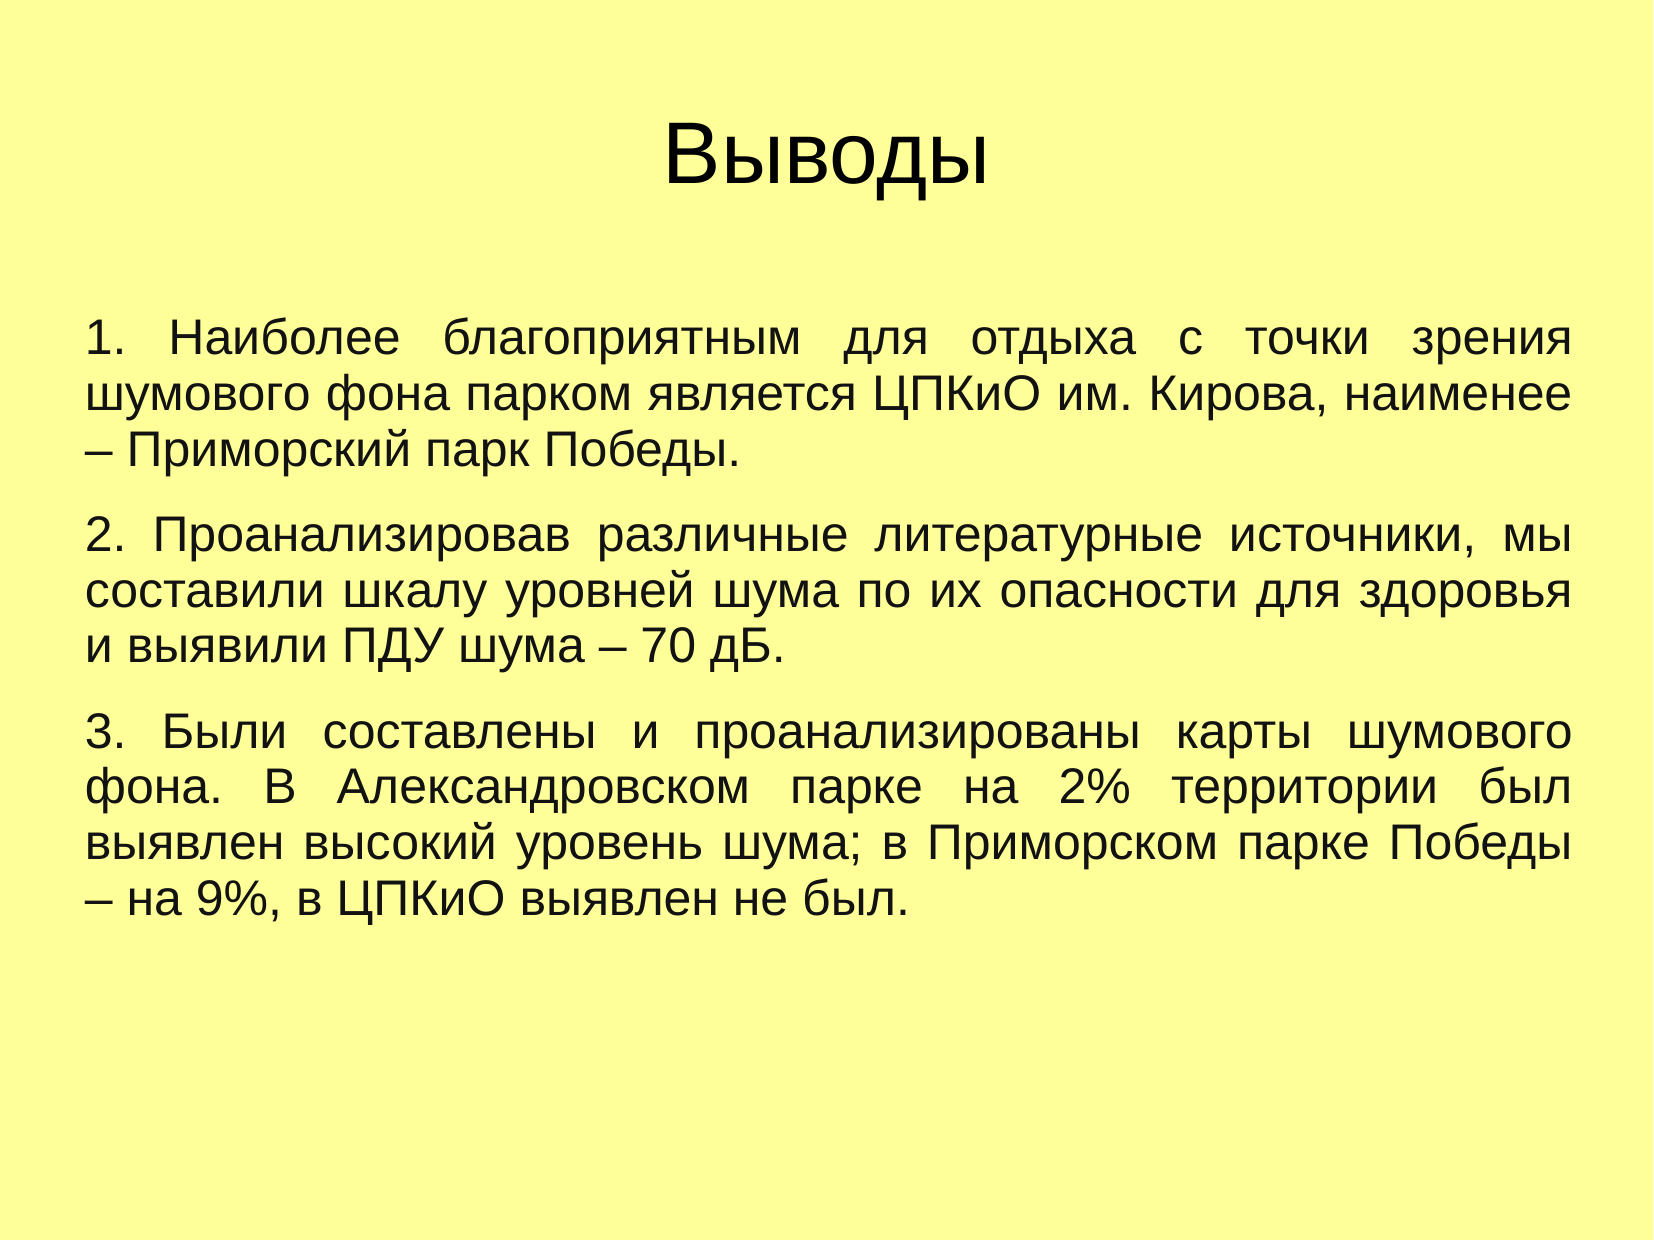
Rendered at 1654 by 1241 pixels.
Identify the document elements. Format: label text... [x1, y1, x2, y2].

list 1. Наиболее благоприятным для отдыха c точки зрения шумового фона парком является ЦПКиО им. Кирова, наименее – Приморский парк Победы. 2. Проанализировав различные литературные источники, мы составили шкалу уровней шума по их опасности для здоровья и выявили ПДУ шума – 70 дБ. 3. Были составлены и проанализированы карты шумового фона. В Александровском парке на 2% территории был выявлен высокий уровень шума; в Приморском парке Победы – на 9%, в ЦПКиО выявлен не был. [84, 309, 1574, 969]
title Выводы [82, 49, 1571, 257]
